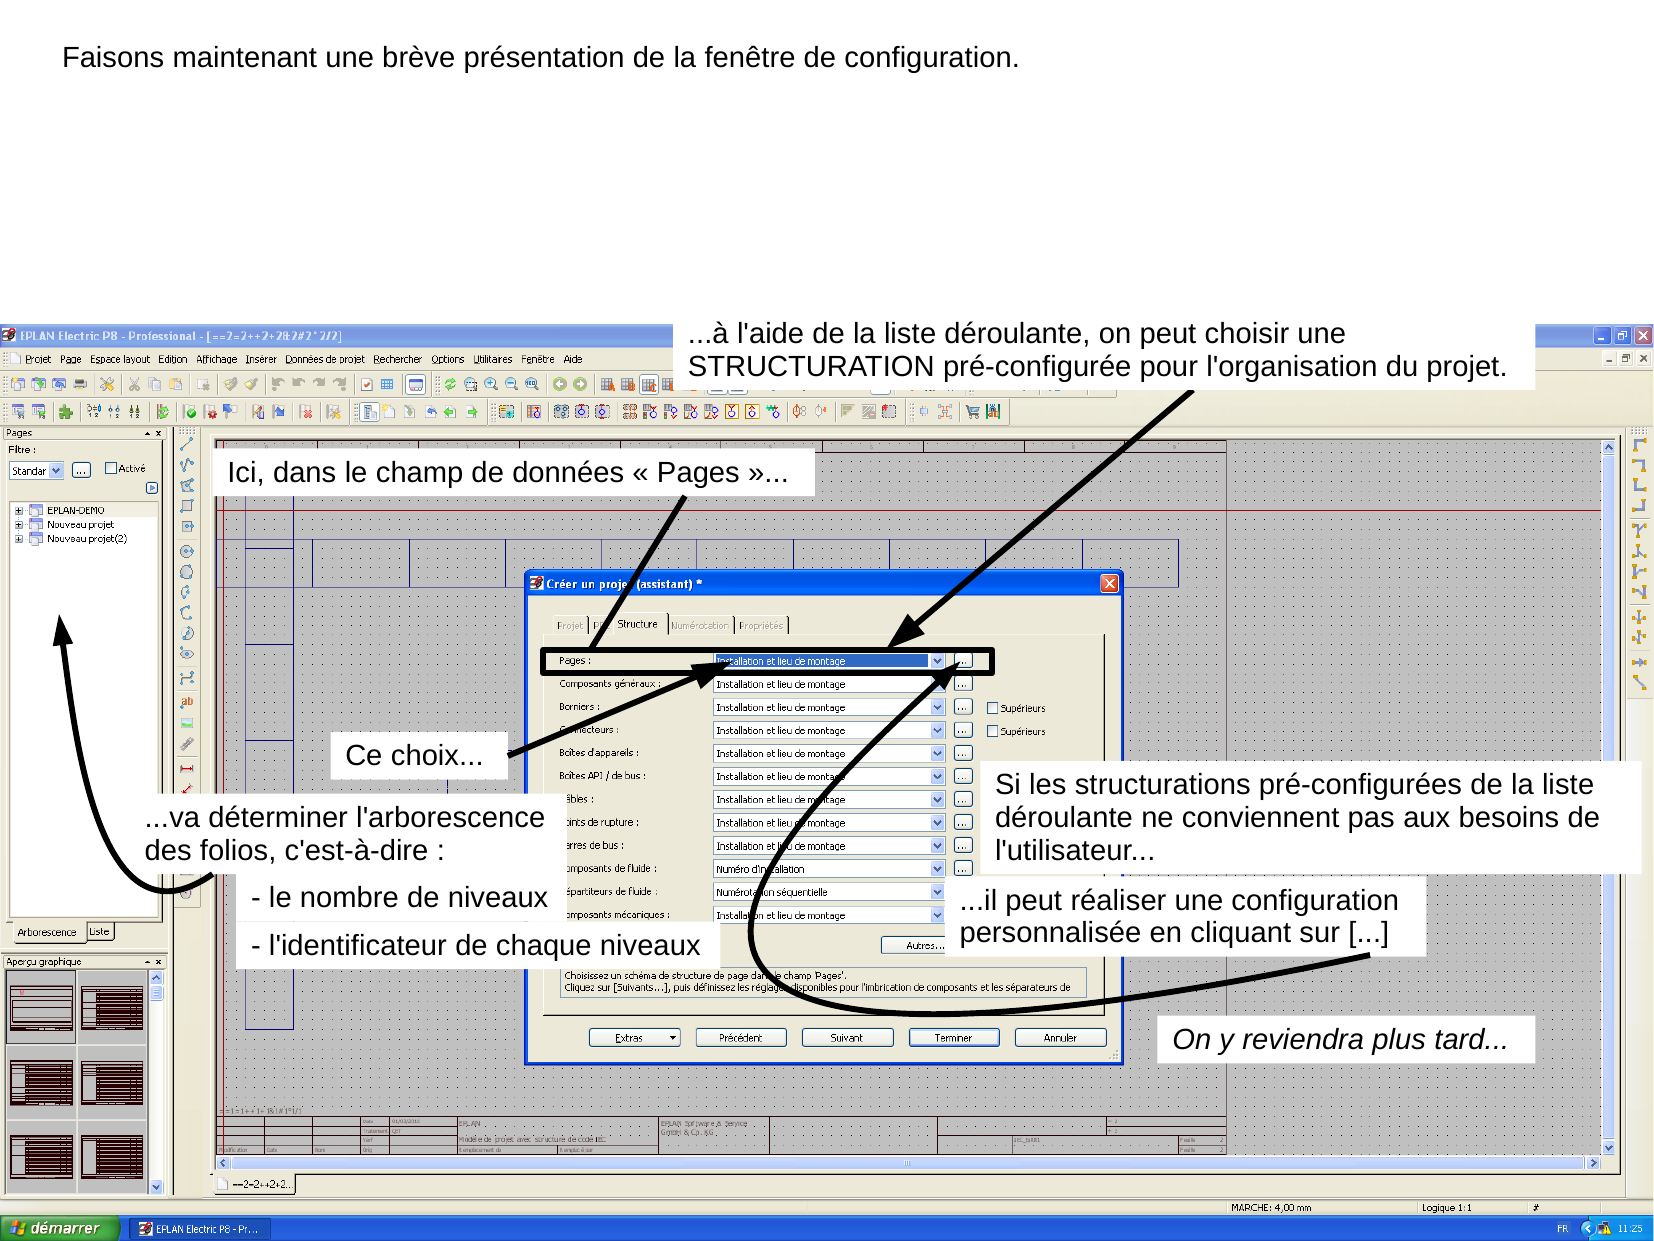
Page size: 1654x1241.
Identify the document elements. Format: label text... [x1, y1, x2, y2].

text_box Ce choix... [330, 731, 508, 780]
picture [0, 324, 1654, 1241]
text_box - l'identificateur de chaque niveaux [236, 921, 721, 970]
text_box - le nombre de niveaux [236, 874, 567, 921]
picture [546, 653, 989, 670]
text_box ...va déterminer l'arborescence des folios, c'est-à-dire : [129, 793, 567, 875]
text_box Si les structurations pré-configurées de la liste déroulante ne conviennent pas aux besoins de l'utilisateur... [980, 760, 1642, 875]
text_box Ici, dans le champ de données « Pages »... [212, 448, 815, 497]
text_box On y reviendra plus tard... [1157, 1015, 1536, 1064]
text_box Faisons maintenant une brève présentation de la fenêtre de configuration. [47, 33, 1619, 83]
text_box ...il peut réaliser une configuration personnalisée en cliquant sur [...] [944, 876, 1427, 957]
text_box ...à l'aide de la liste déroulante, on peut choisir une STRUCTURATION pré-configurée pour l'organisation du projet. [673, 309, 1536, 390]
